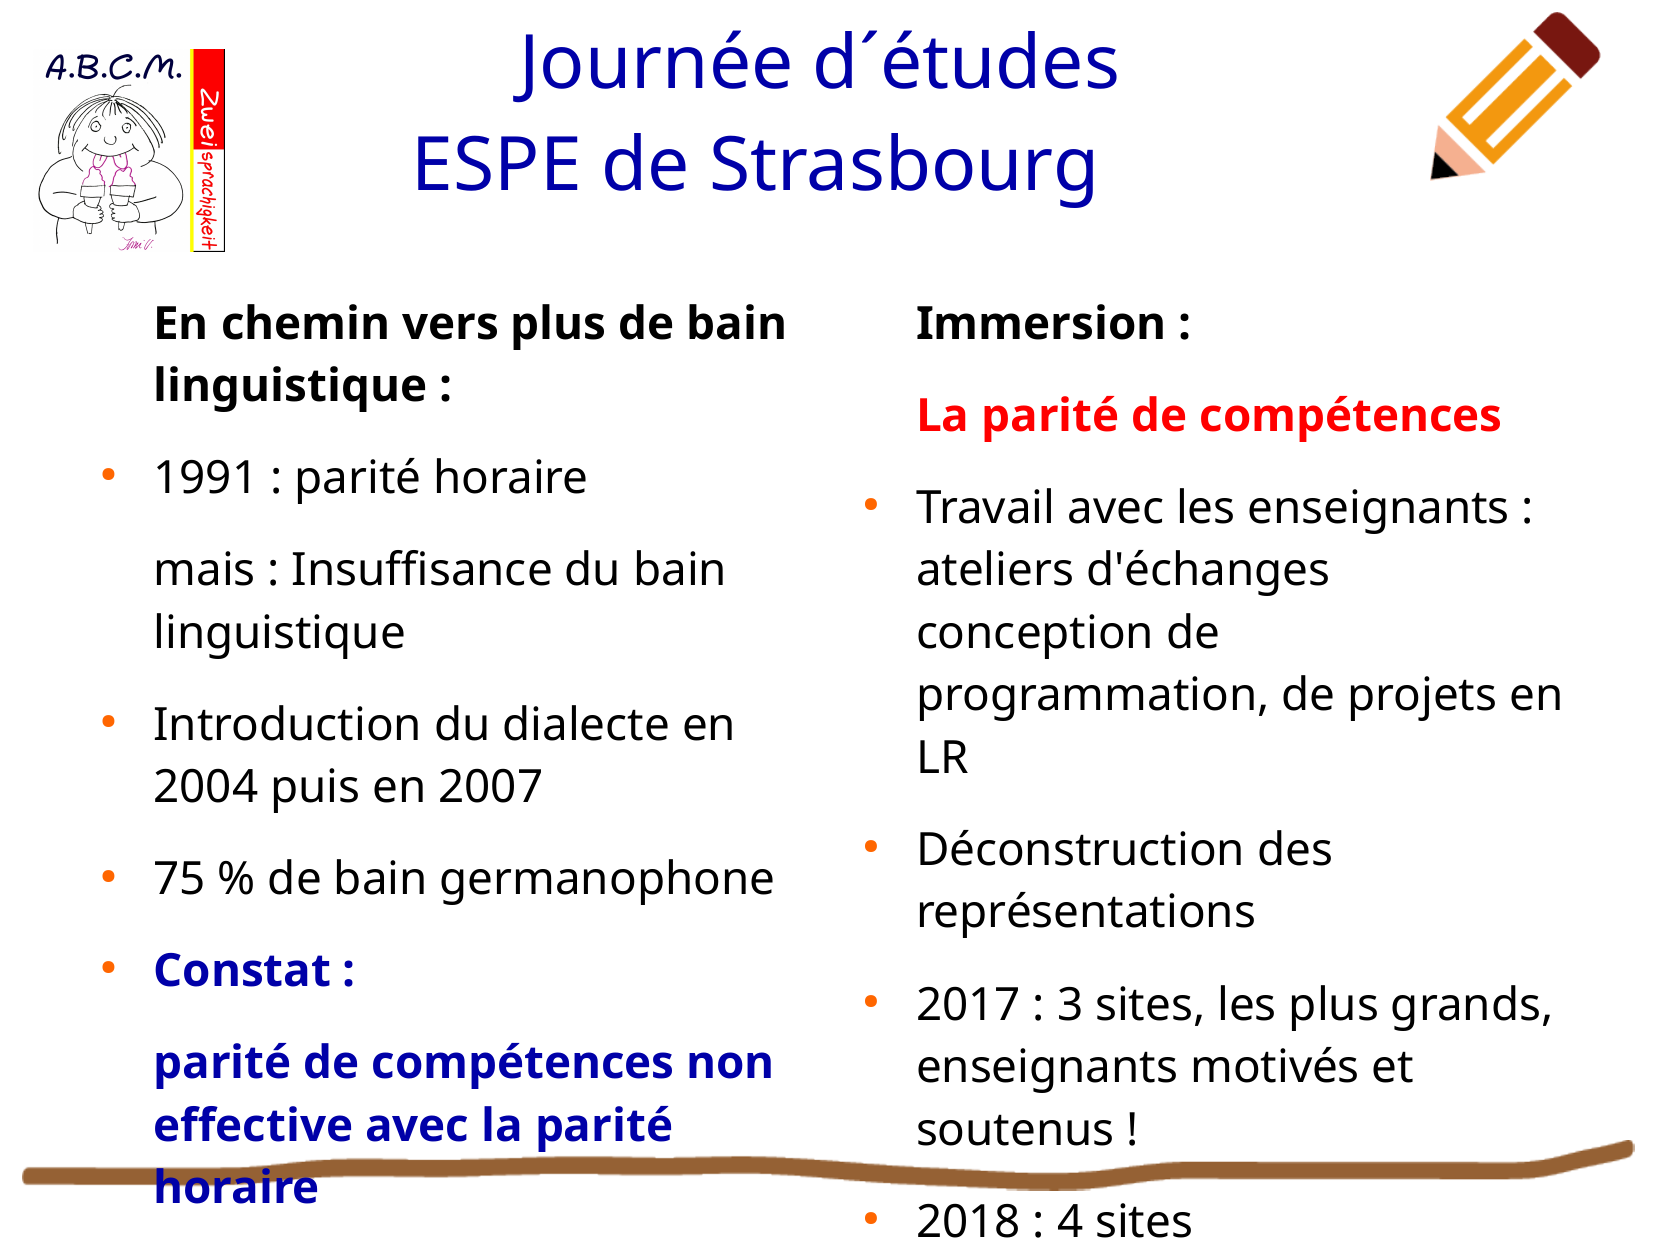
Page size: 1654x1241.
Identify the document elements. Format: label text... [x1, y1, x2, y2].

picture [22, 1140, 1635, 1191]
picture [301, 1182, 311, 1188]
picture [192, 1183, 202, 1191]
list En chemin vers plus de bain linguistique : 1991 : parité horaire mais : Insuffisance du bain linguistique Introduction du dialecte en 2004 puis en 2007 75 % de bain germanophone Constat : parité de compétences non effective avec la parité horaire [82, 290, 809, 1122]
list Immersion : La parité de compétences Travail avec les enseignants : ateliers d'échanges conception de programmation, de projets en LR Déconstruction des représentations 2017 : 3 sites, les plus grands, enseignants motivés et soutenus ! 2018 : 4 sites [845, 290, 1572, 1122]
picture [33, 49, 225, 252]
picture [163, 1183, 173, 1191]
title Journée d´études ESPE de Strasbourg [82, 10, 1430, 212]
picture [1430, 12, 1601, 181]
